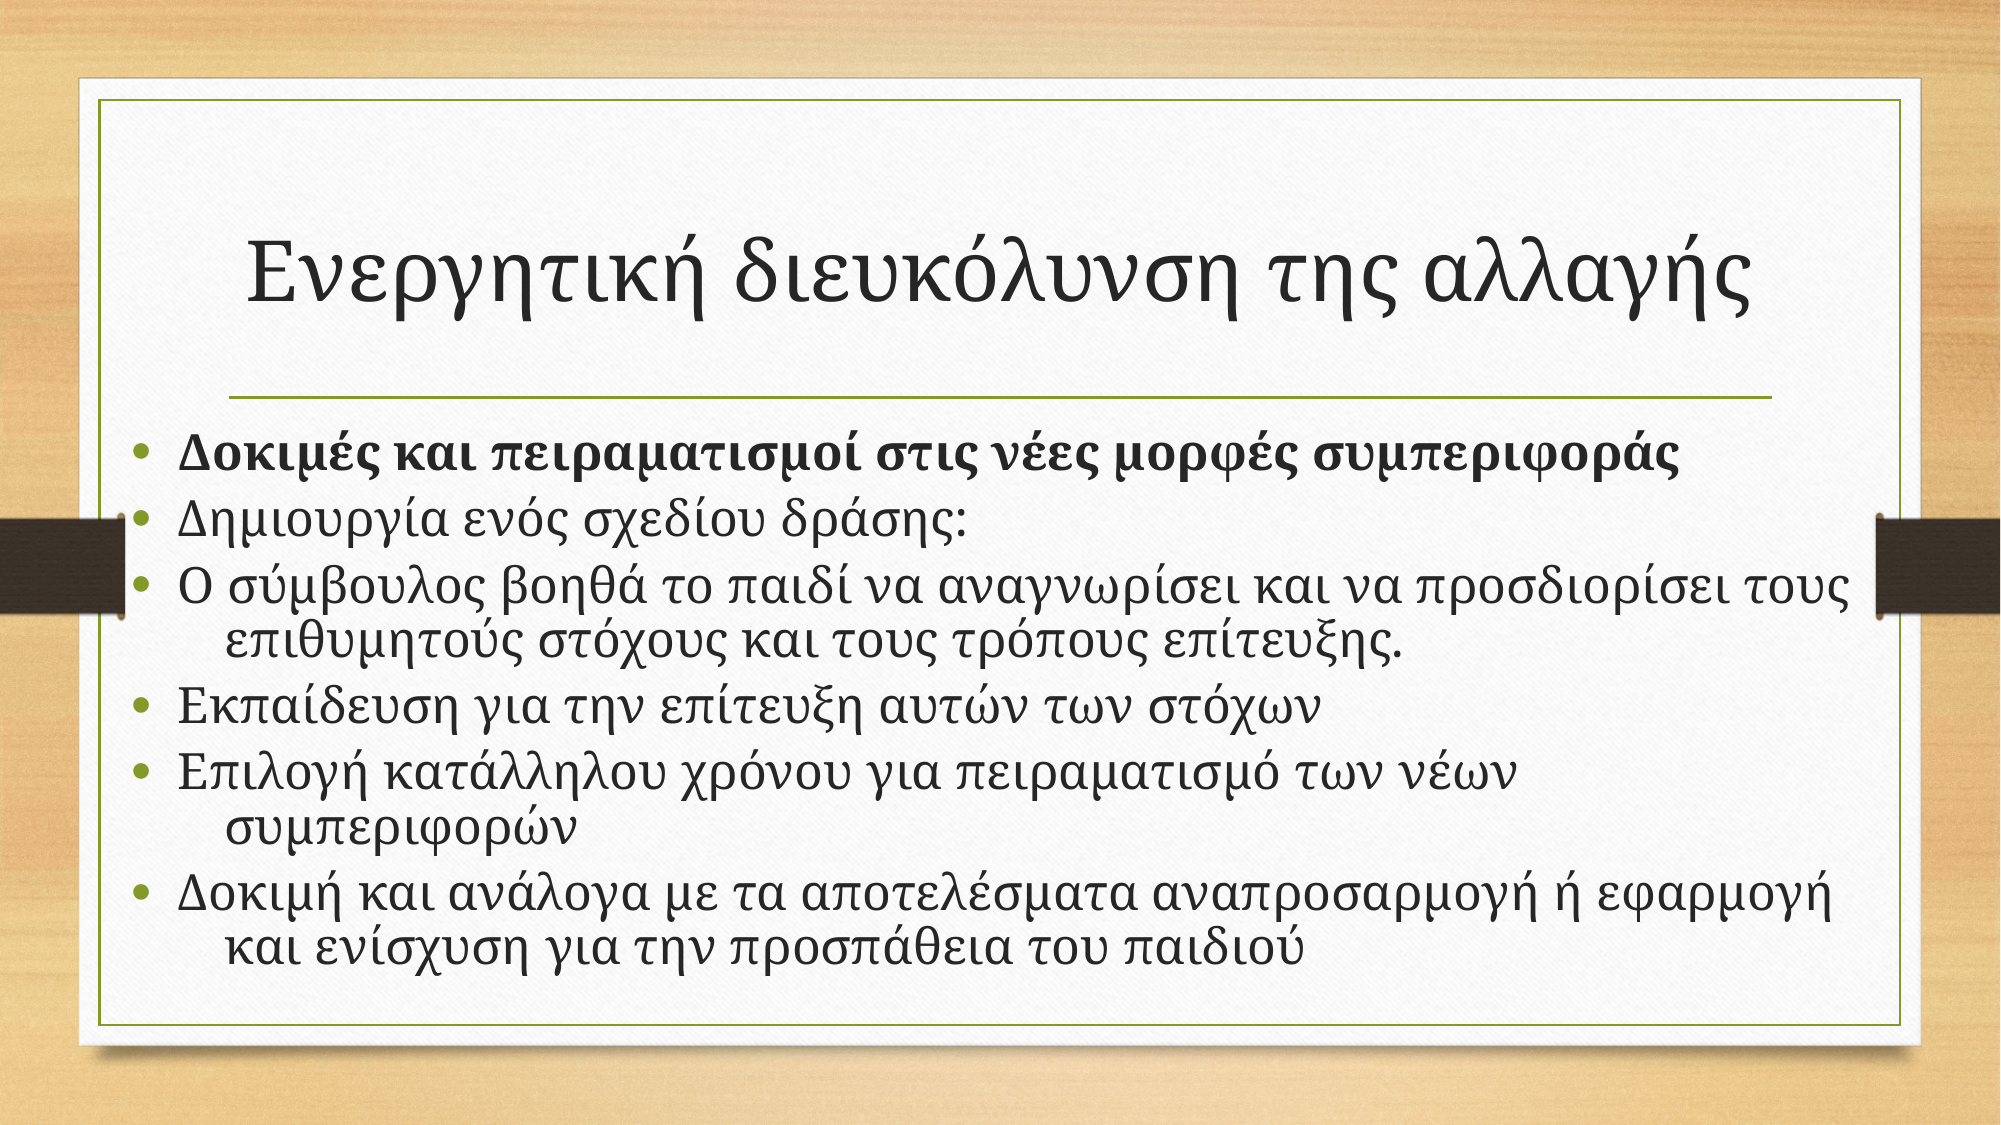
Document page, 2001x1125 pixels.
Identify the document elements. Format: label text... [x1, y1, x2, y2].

title Ενεργητική διευκόλυνση της αλλαγής [212, 161, 1788, 376]
list Δοκιμές και πειραματισμοί στις νέες μορφές συμπεριφοράς Δημιουργία ενός σχεδίου δράσης: Ο σύμβουλος βοηθά το παιδί να αναγνωρίσει και να προσδιορίσει τους επιθυμητούς στόχους και τους τρόπους επίτευξης. Εκπαίδευση για την επίτευξη αυτών των στόχων Επιλογή κατάλληλου χρόνου για πειραματισμό των νέων συμπεριφορών Δοκιμή και ανάλογα με τα αποτελέσματα αναπροσαρμογή ή εφαρμογή και ενίσχυση για την προσπάθεια του παιδιού [116, 419, 1895, 1026]
